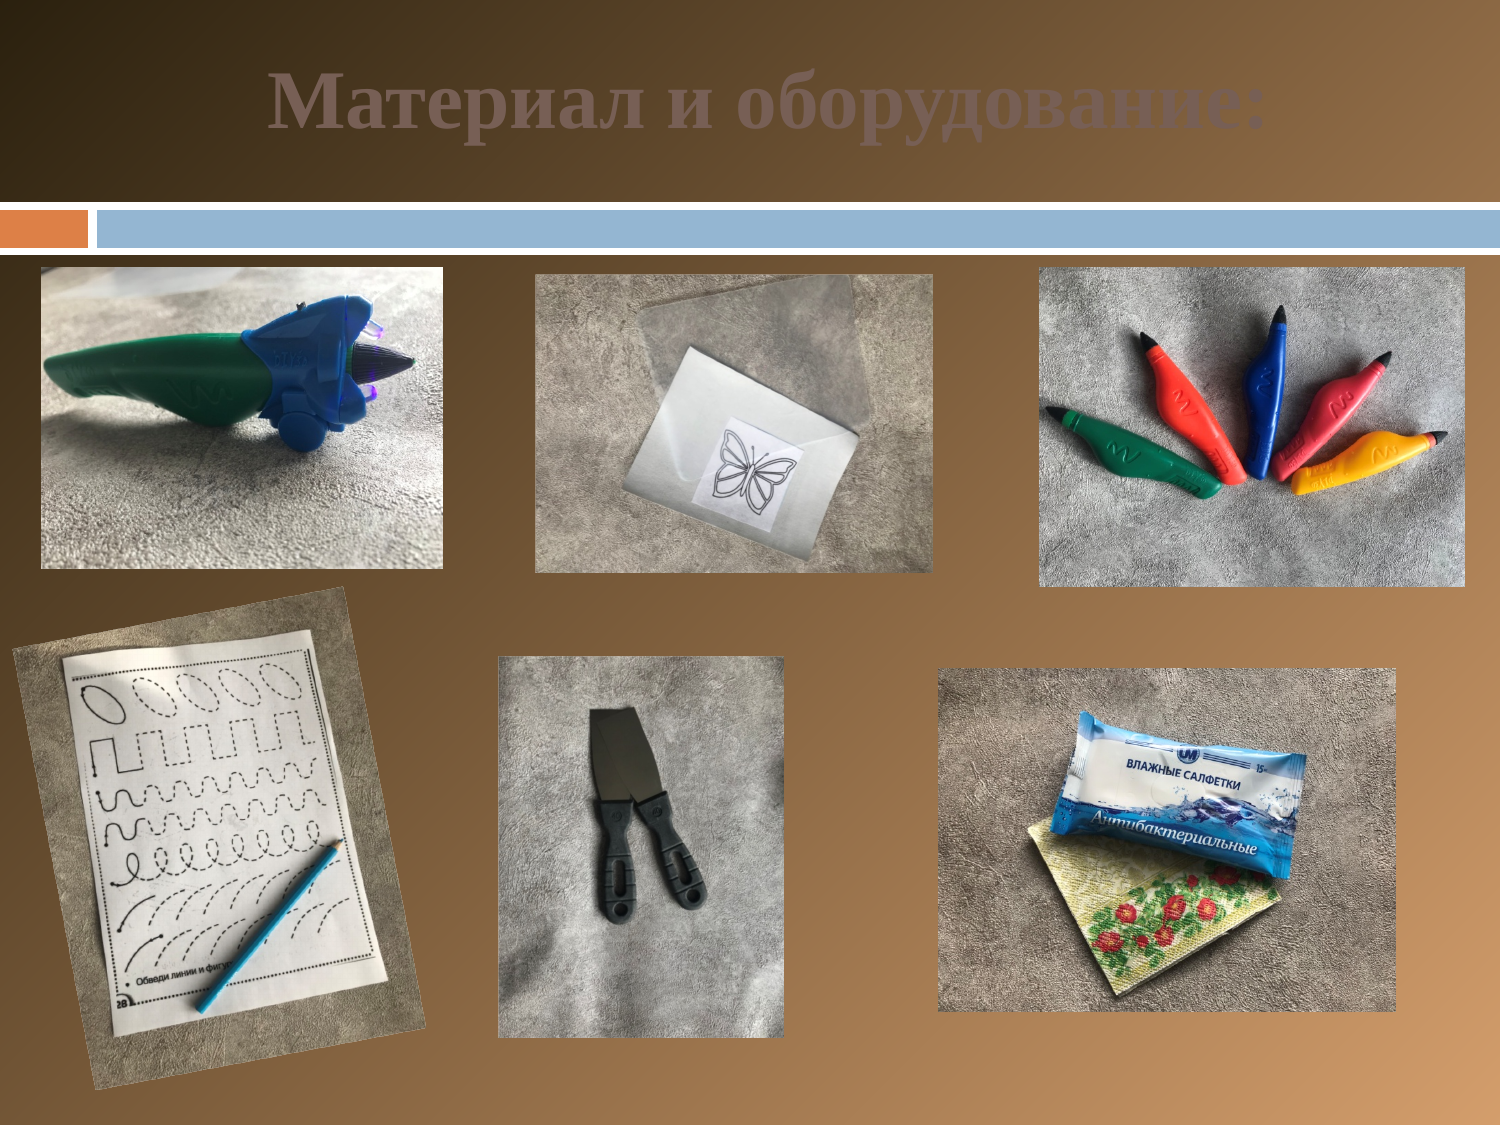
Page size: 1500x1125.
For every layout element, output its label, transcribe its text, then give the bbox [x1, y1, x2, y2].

title Материал и оборудование: [100, 37, 1438, 201]
picture [41, 267, 443, 569]
picture [535, 274, 933, 573]
picture [938, 668, 1396, 1012]
picture [498, 656, 784, 1038]
picture [1039, 267, 1465, 587]
picture [12, 586, 426, 1090]
